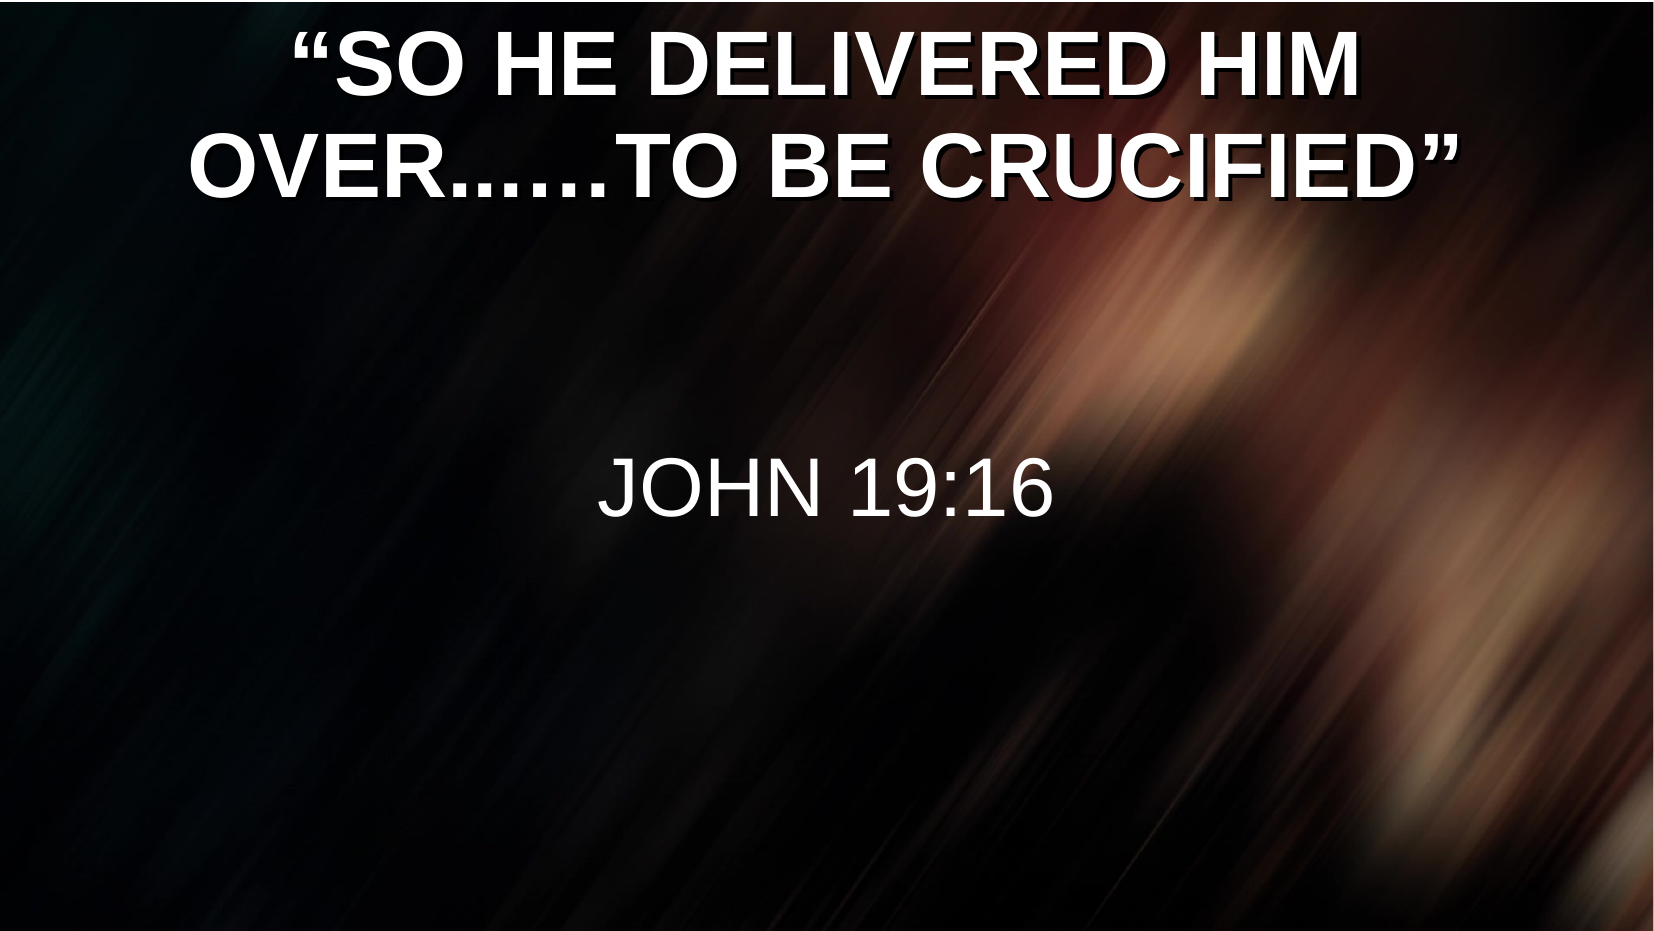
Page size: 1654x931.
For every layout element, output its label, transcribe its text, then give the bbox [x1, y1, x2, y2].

title “SO HE DELIVERED HIM OVER...…TO BE CRUCIFIED” [82, 12, 1571, 217]
subtitle JOHN 19:16 [82, 217, 1571, 758]
picture [0, 2, 1654, 931]
